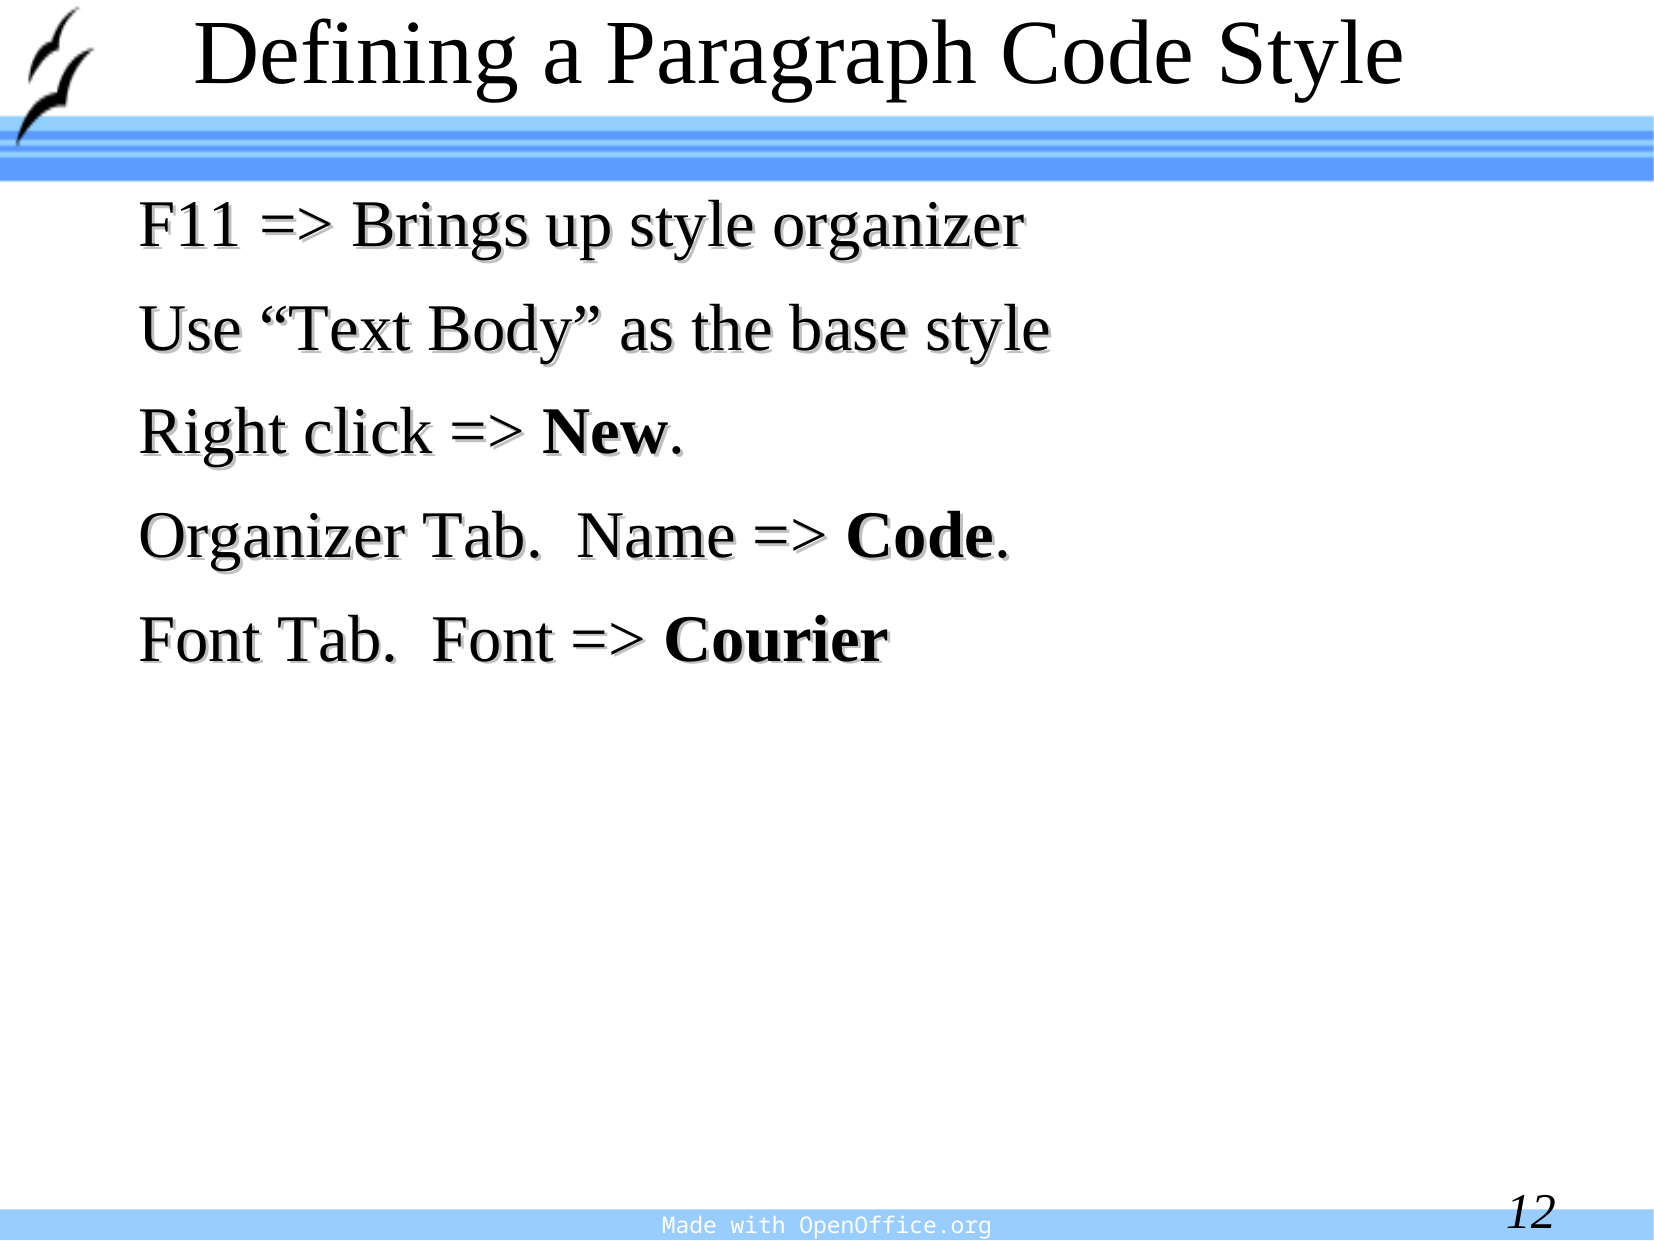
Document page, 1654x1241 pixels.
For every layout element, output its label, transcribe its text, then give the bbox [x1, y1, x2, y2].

title Defining a Paragraph Code Style [94, 0, 1507, 117]
list F11 => Brings up style organizer Use “Text Body” as the base style Right click => New. Organizer Tab. Name => Code. Font Tab. Font => Courier [120, 187, 1533, 1195]
picture [0, 0, 1654, 188]
